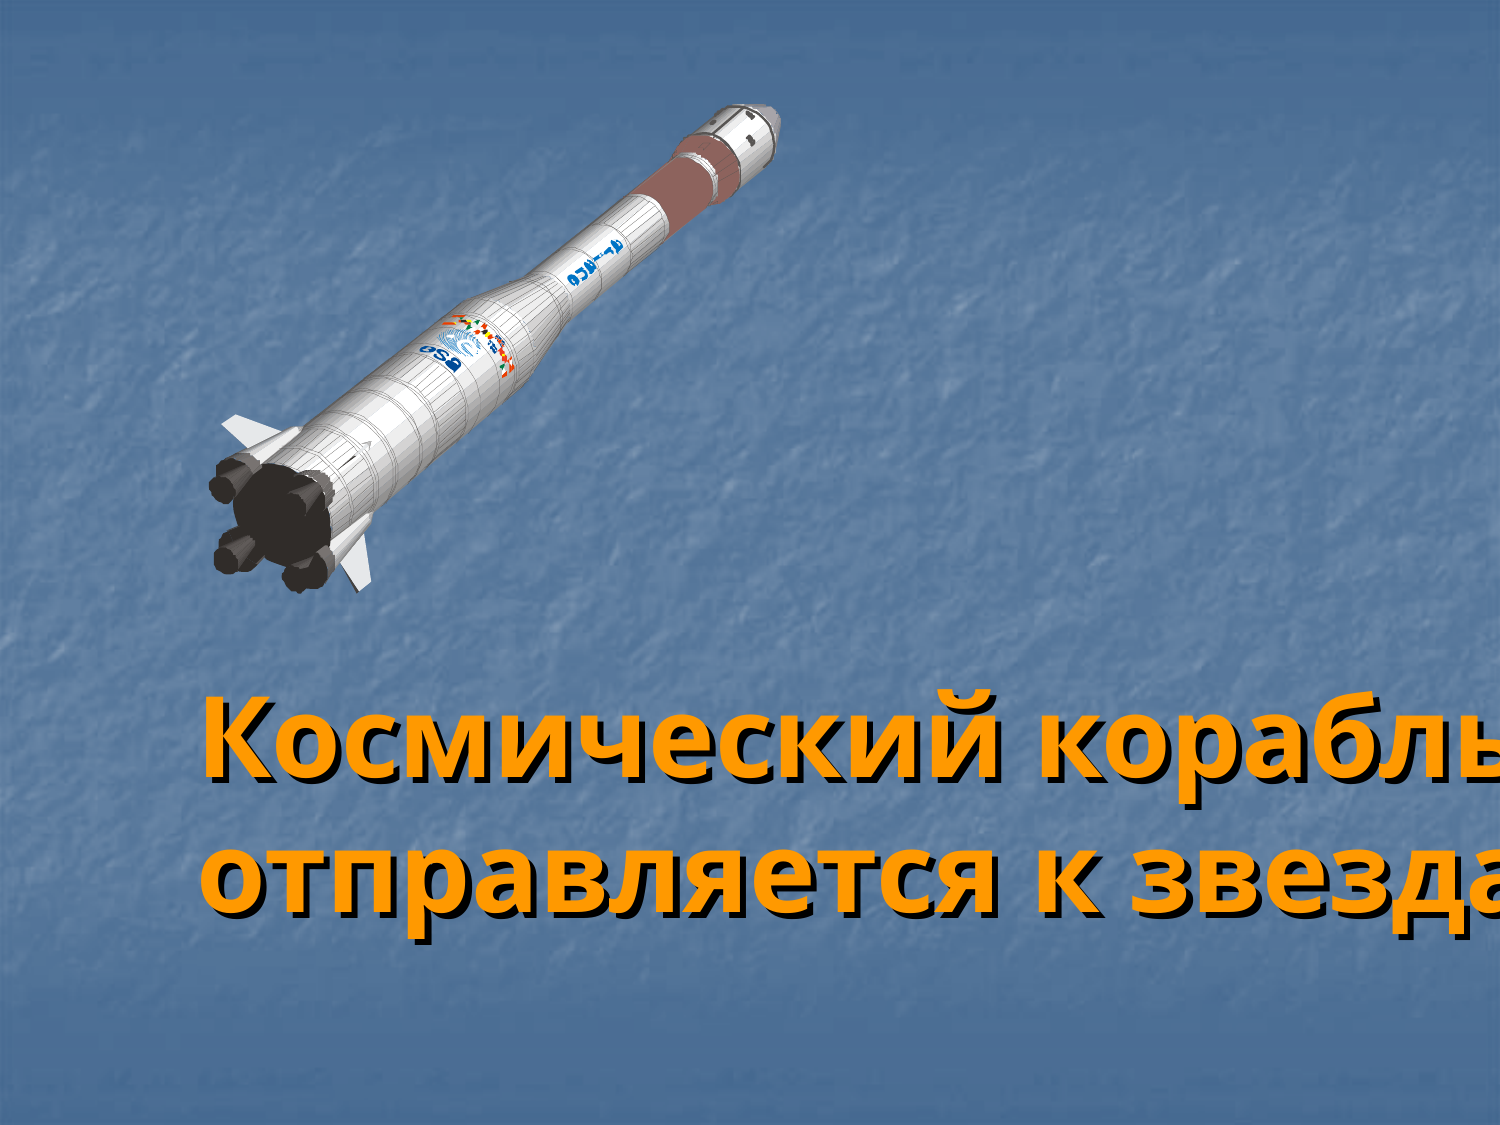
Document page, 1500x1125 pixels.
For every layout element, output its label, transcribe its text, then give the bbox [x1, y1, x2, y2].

text_box Космический корабль отправляется к звездам. [181, 657, 1464, 943]
chart [206, 101, 786, 599]
